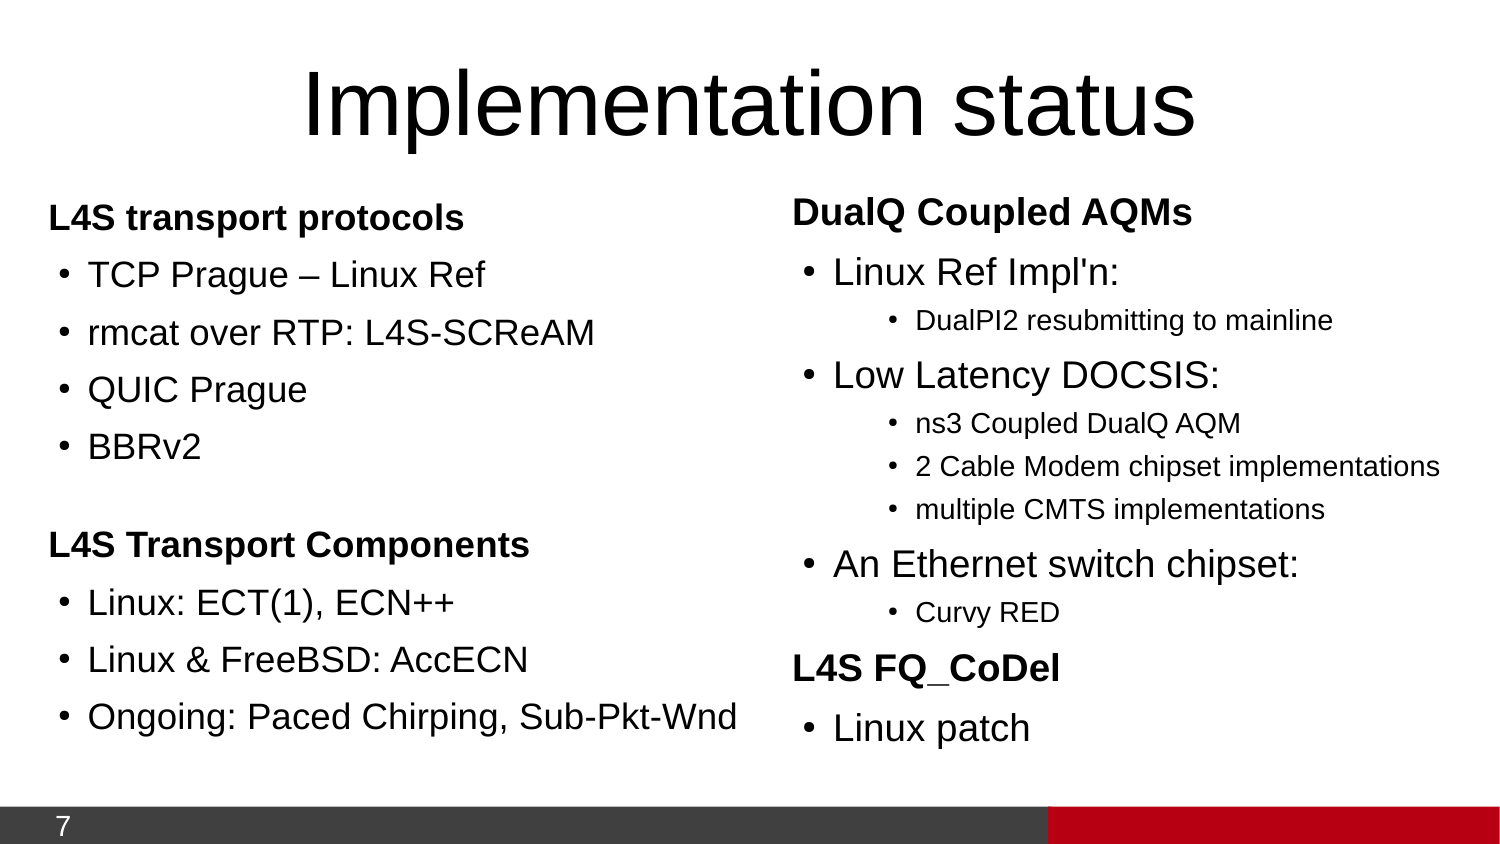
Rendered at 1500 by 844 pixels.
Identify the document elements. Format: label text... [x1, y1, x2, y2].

title Implementation status [75, 33, 1425, 175]
list DualQ Coupled AQMs Linux Ref Impl'n: DualPI2 resubmitting to mainline Low Latency DOCSIS: ns3 Coupled DualQ AQM 2 Cable Modem chipset implementations multiple CMTS implementations An Ethernet switch chipset: Curvy RED L4S FQ_CoDel Linux patch [792, 190, 1451, 776]
list L4S transport protocols TCP Prague – Linux Ref rmcat over RTP: L4S-SCReAM QUIC Prague BBRv2 L4S Transport Components Linux: ECT(1), ECN++ Linux & FreeBSD: AccECN Ongoing: Paced Chirping, Sub-Pkt-Wnd [48, 197, 745, 780]
